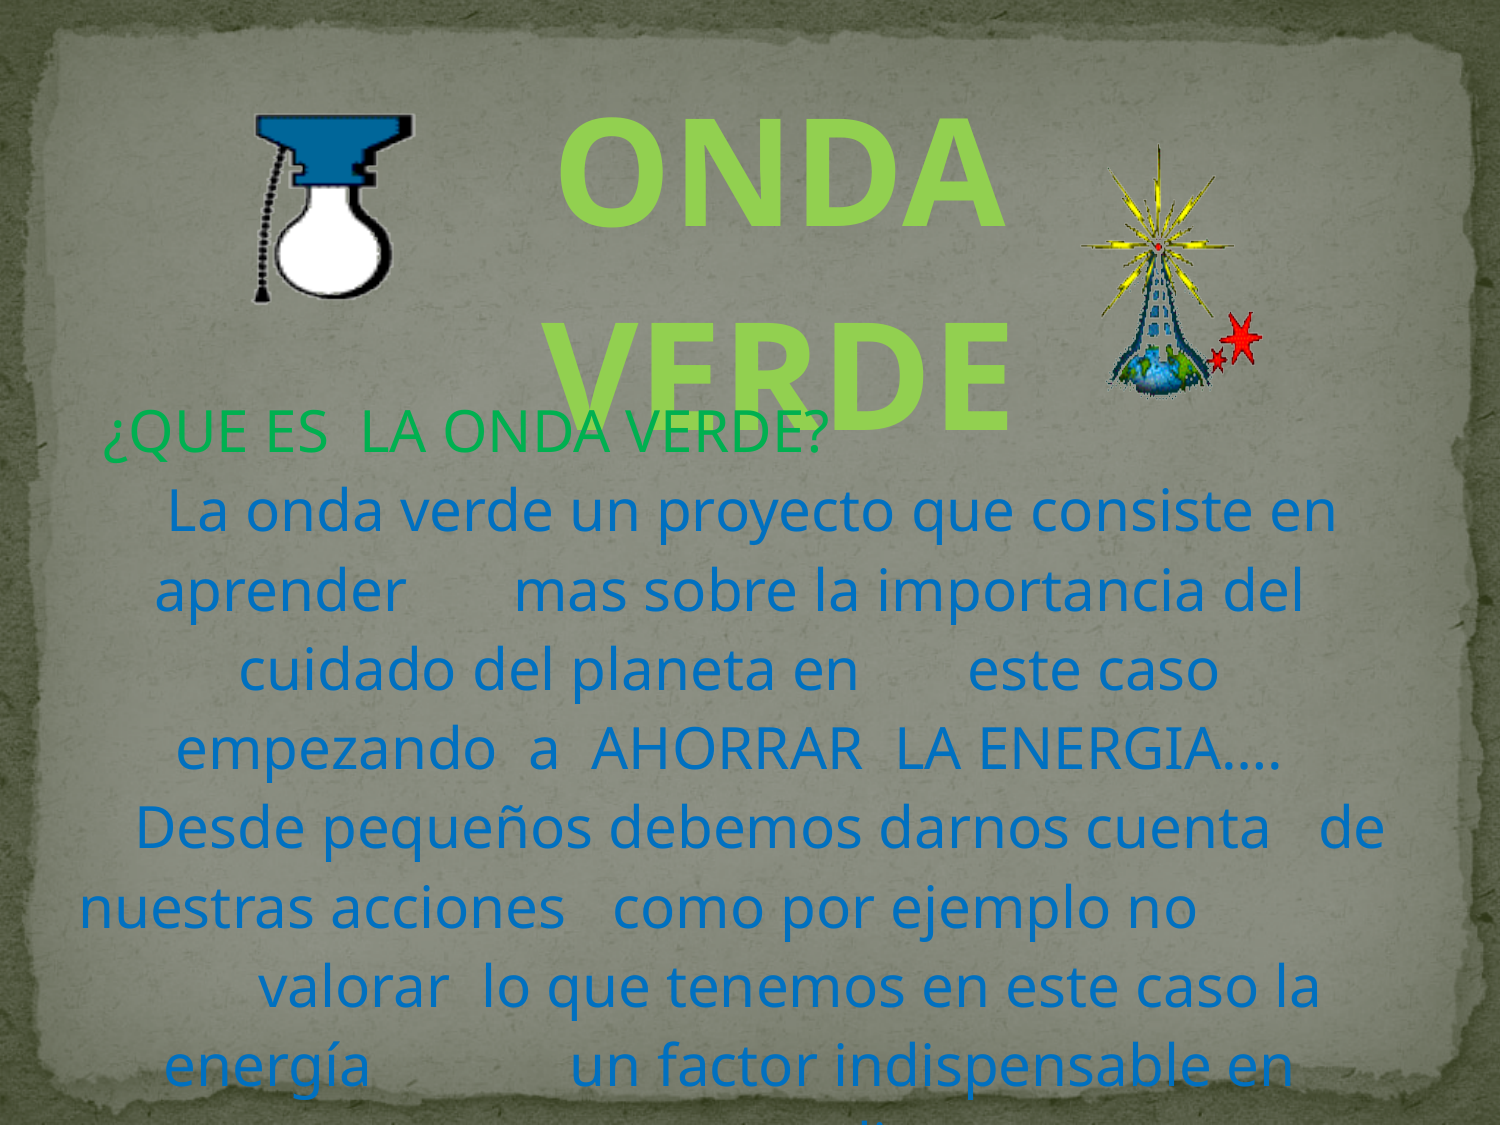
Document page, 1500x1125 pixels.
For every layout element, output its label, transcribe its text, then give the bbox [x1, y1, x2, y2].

picture [1078, 140, 1266, 411]
text_box ONDA VERDE [328, 58, 1231, 256]
picture [187, 105, 469, 362]
text_box ¿QUE ES LA ONDA VERDE? La onda verde un proyecto que consiste en aprender mas sobre la importancia del cuidado del planeta en este caso empezando a AHORRAR LA ENERGIA…. Desde pequeños debemos darnos cuenta de nuestras acciones como por ejemplo no valorar lo que tenemos en este caso la energía un factor indispensable en nuestro medio. [58, 327, 1407, 1125]
